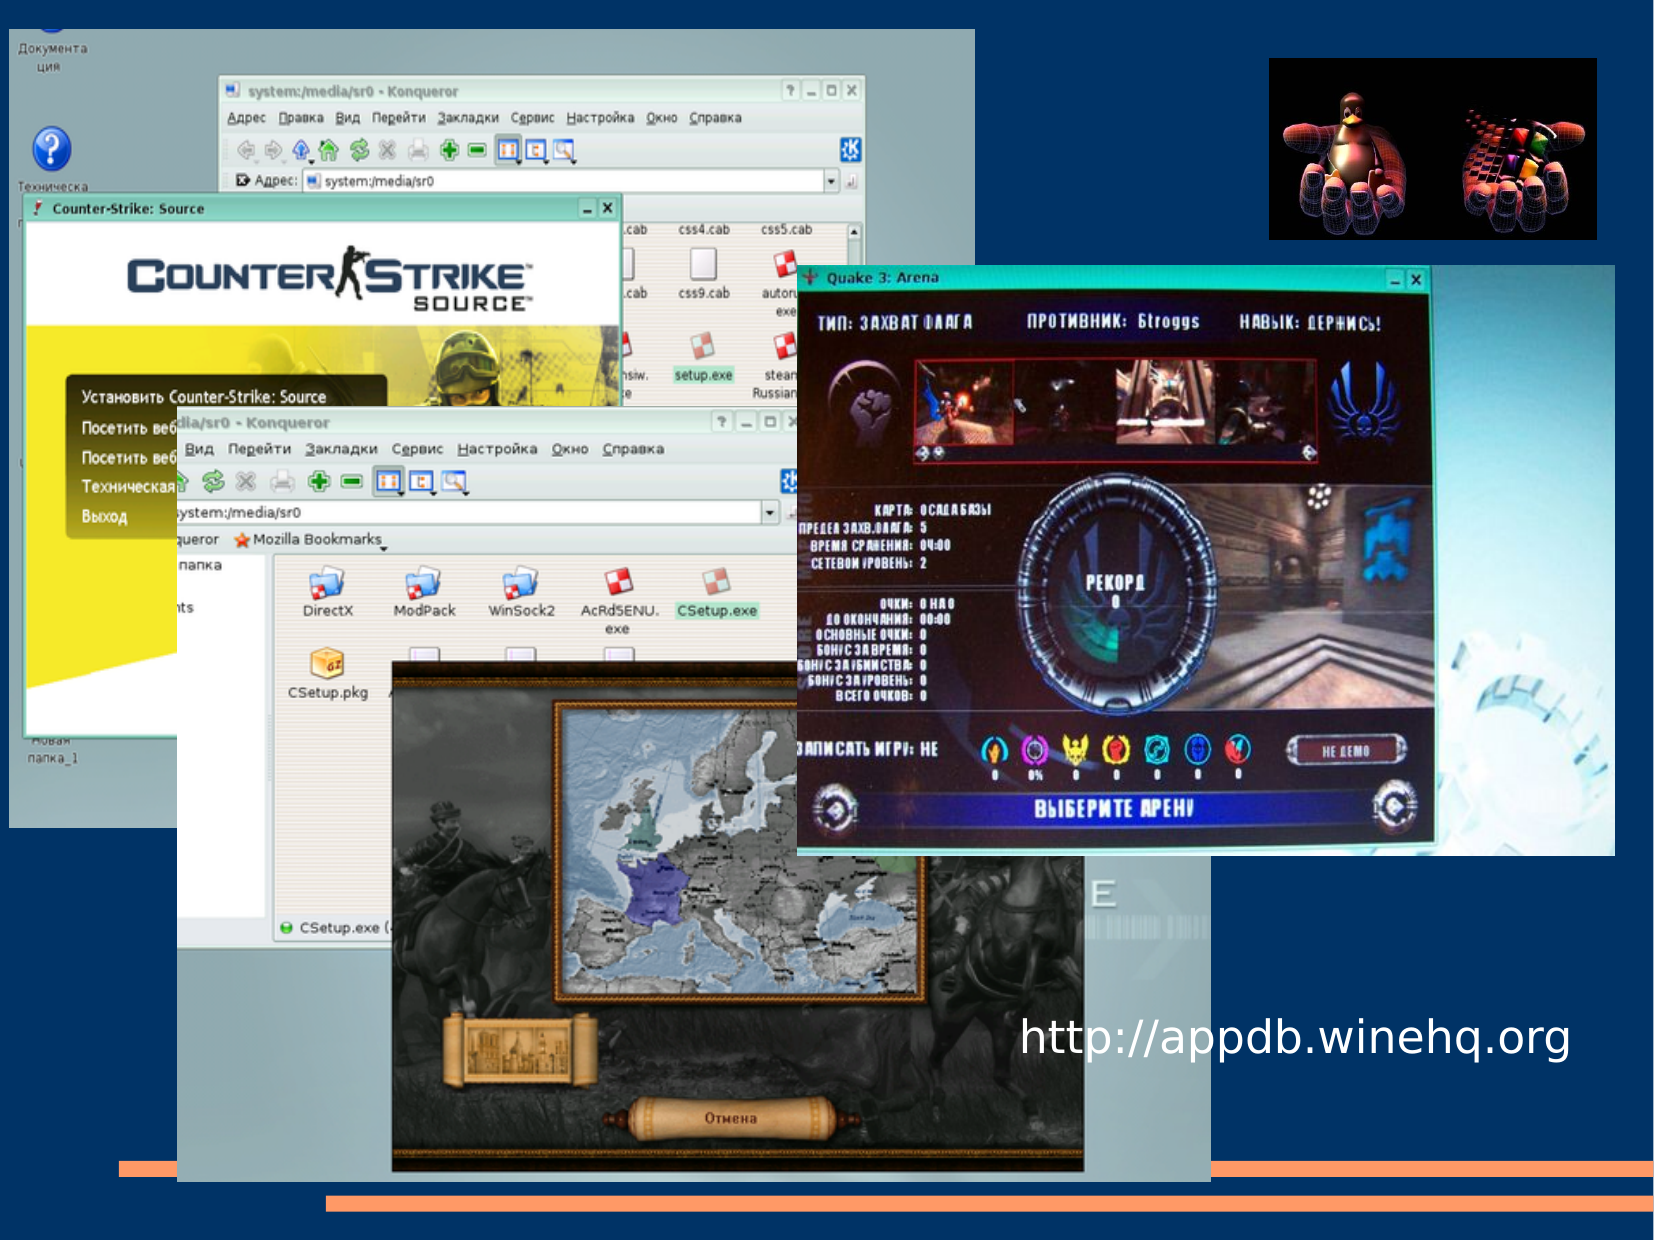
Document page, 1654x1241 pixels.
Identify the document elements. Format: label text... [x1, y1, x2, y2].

text_box http://appdb.winehq.org [1003, 1003, 1625, 1073]
picture [9, 29, 1615, 1182]
picture [1269, 58, 1597, 240]
